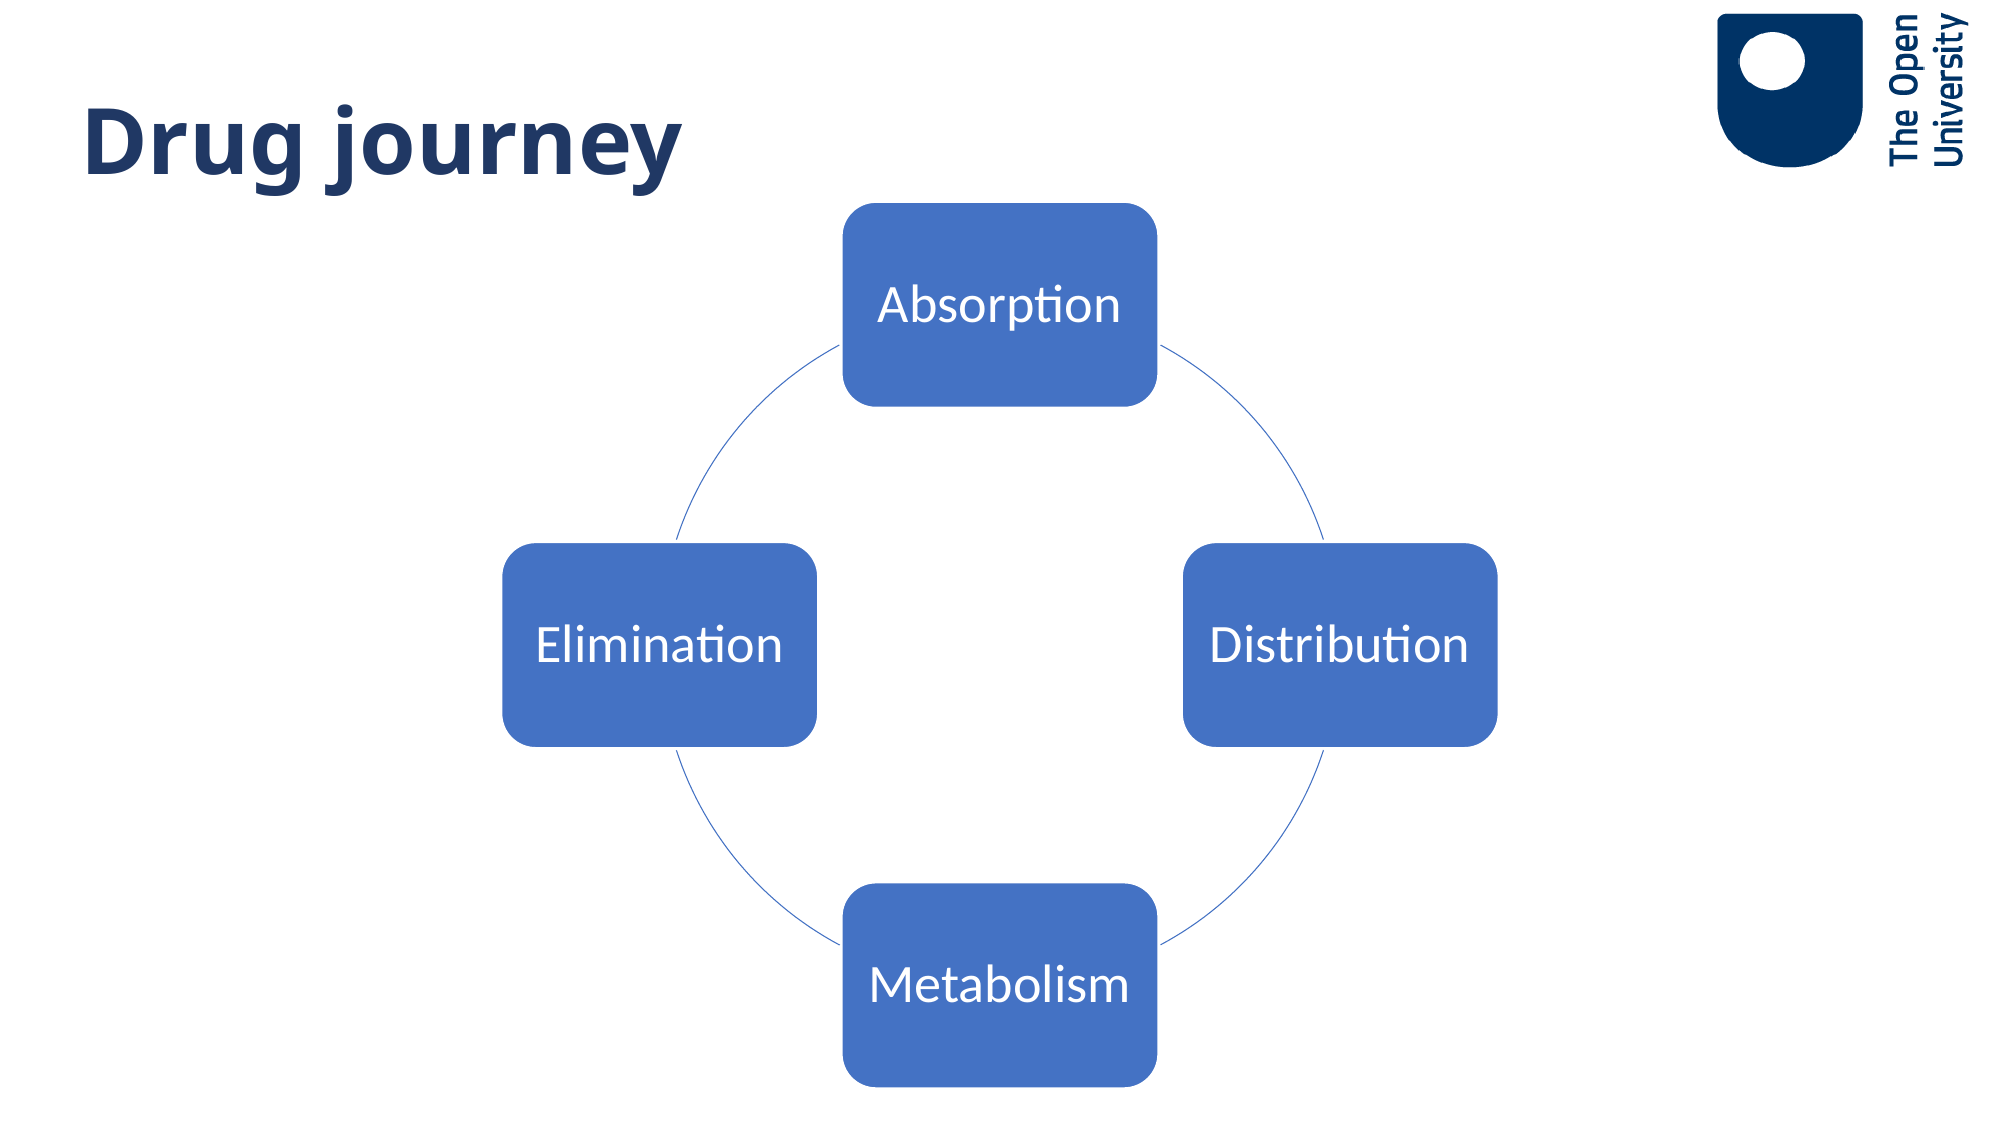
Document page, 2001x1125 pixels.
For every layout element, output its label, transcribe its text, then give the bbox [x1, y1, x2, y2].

text_box Metabolism [841, 882, 1159, 1089]
text_box Distribution [1181, 542, 1499, 749]
text_box Absorption [841, 201, 1159, 408]
text_box Elimination [501, 542, 819, 749]
title Drug journey [65, 36, 1791, 255]
picture [1716, 10, 1971, 170]
